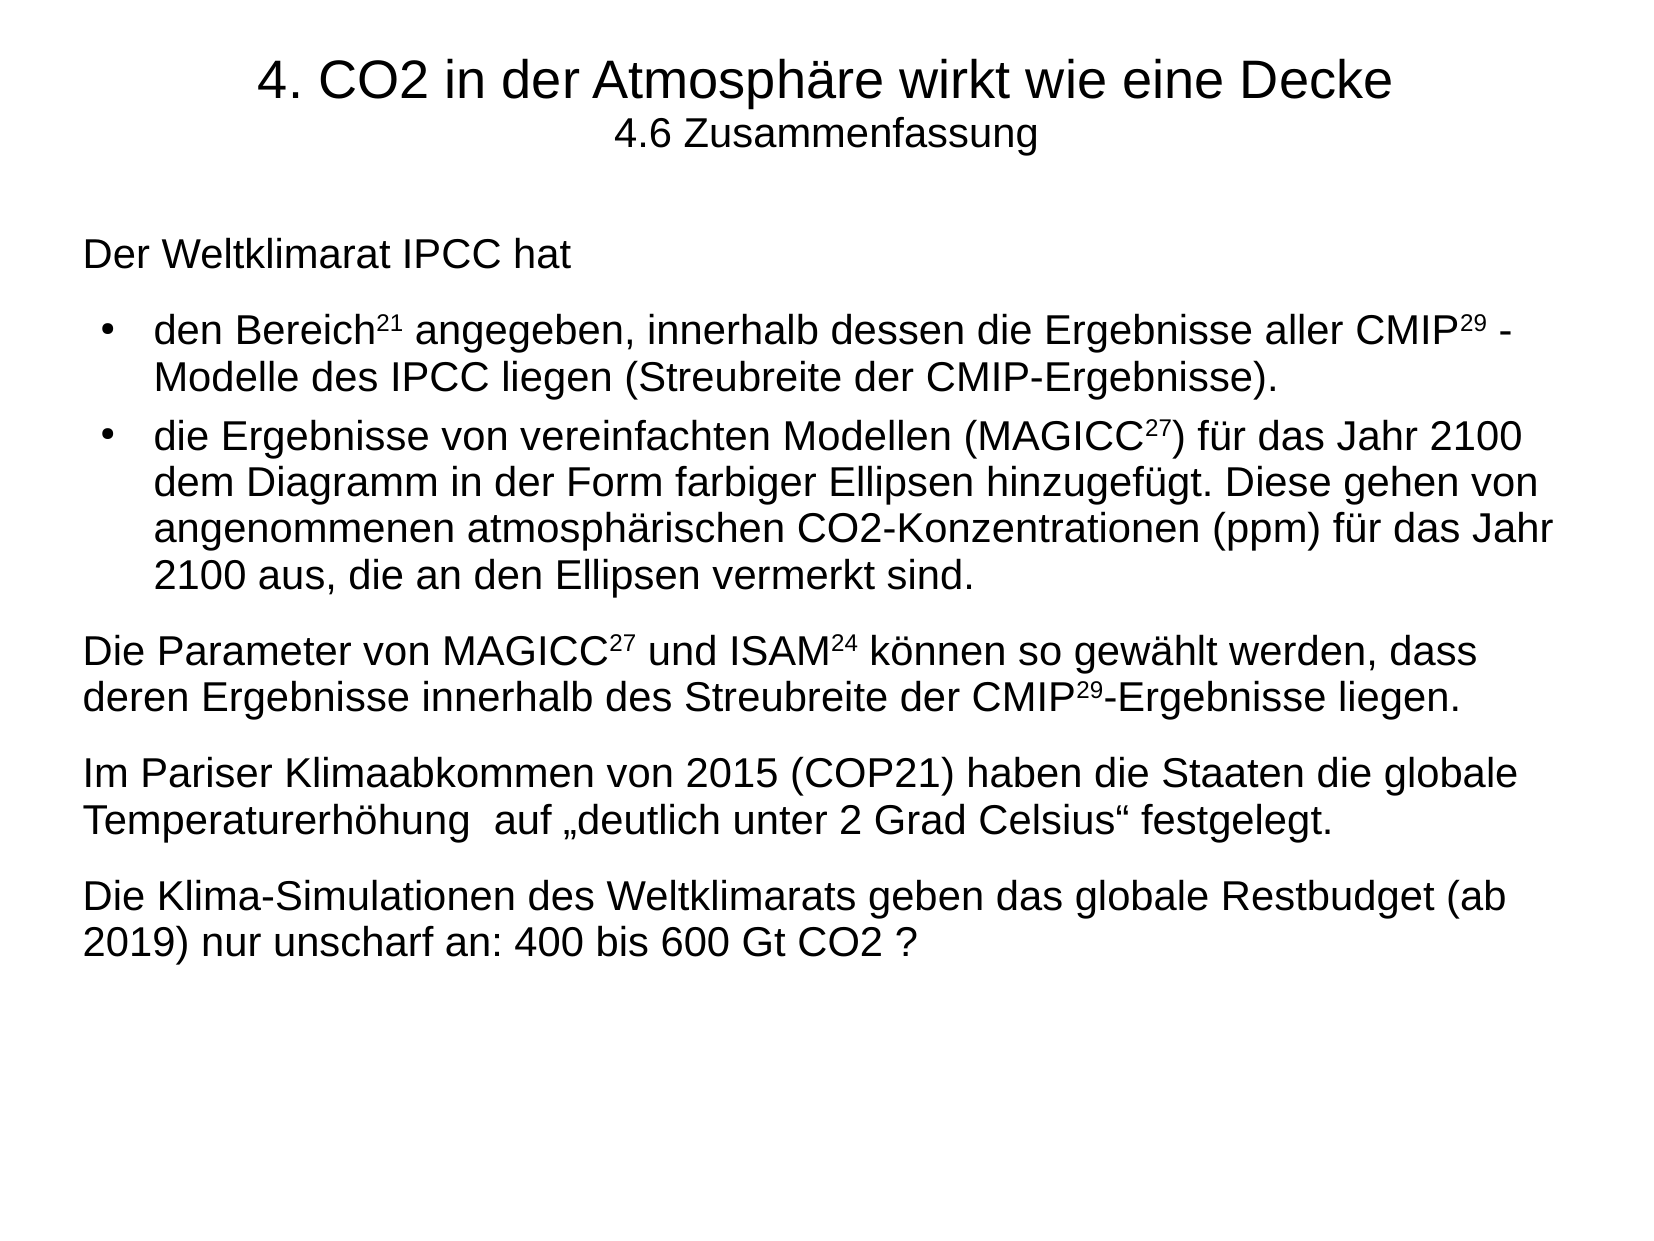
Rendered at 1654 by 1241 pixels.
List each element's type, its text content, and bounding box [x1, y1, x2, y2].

title 4. CO2 in der Atmosphäre wirkt wie eine Decke 4.6 Zusammenfassung [82, 49, 1571, 231]
list Der Weltklimarat IPCC hat den Bereich21 angegeben, innerhalb dessen die Ergebnisse aller CMIP29 - Modelle des IPCC liegen (Streubreite der CMIP-Ergebnisse). die Ergebnisse von vereinfachten Modellen (MAGICC27) für das Jahr 2100 dem Diagramm in der Form farbiger Ellipsen hinzugefügt. Diese gehen von angenommenen atmosphärischen CO2-Konzentrationen (ppm) für das Jahr 2100 aus, die an den Ellipsen vermerkt sind. Die Parameter von MAGICC27 und ISAM24 können so gewählt werden, dass deren Ergebnisse innerhalb des Streubreite der CMIP29-Ergebnisse liegen. Im Pariser Klimaabkommen von 2015 (COP21) haben die Staaten die globale Temperaturerhöhung auf „deutlich unter 2 Grad Celsius“ festgelegt. Die Klima-Simulationen des Weltklimarats geben das globale Restbudget (ab 2019) nur unscharf an: 400 bis 600 Gt CO2 ? [82, 231, 1571, 968]
